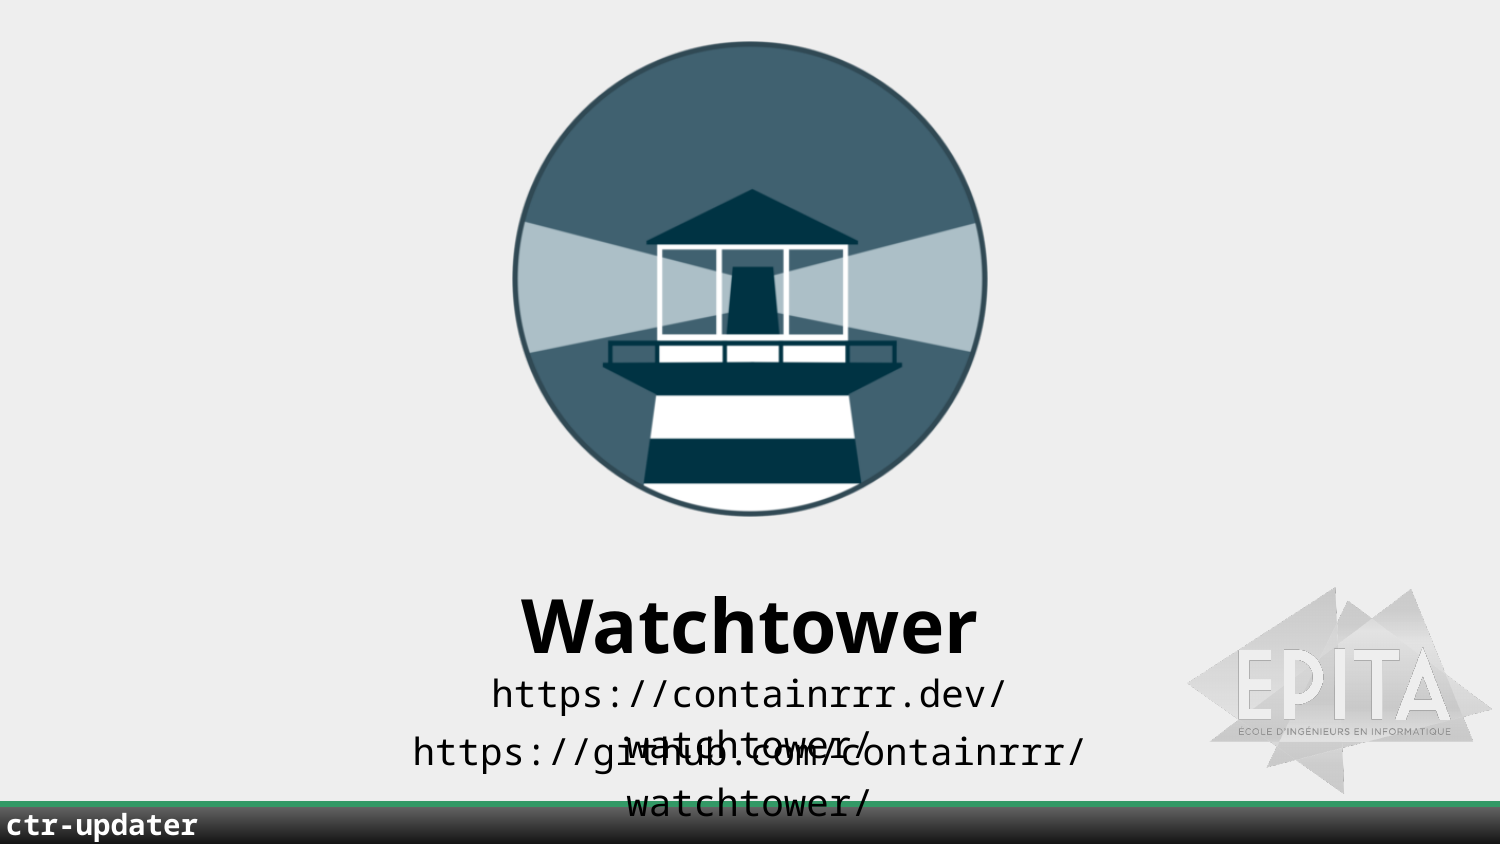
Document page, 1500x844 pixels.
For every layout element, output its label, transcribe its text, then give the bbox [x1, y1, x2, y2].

text_box Watchtower [482, 567, 1018, 661]
title ctr-updater [5, 801, 1075, 844]
text_box https://github.com/containrrr/watchtower/ [319, 719, 1181, 769]
picture [1187, 587, 1492, 794]
picture [512, 41, 988, 517]
text_box https://containrrr.dev/watchtower/ [400, 661, 1100, 711]
